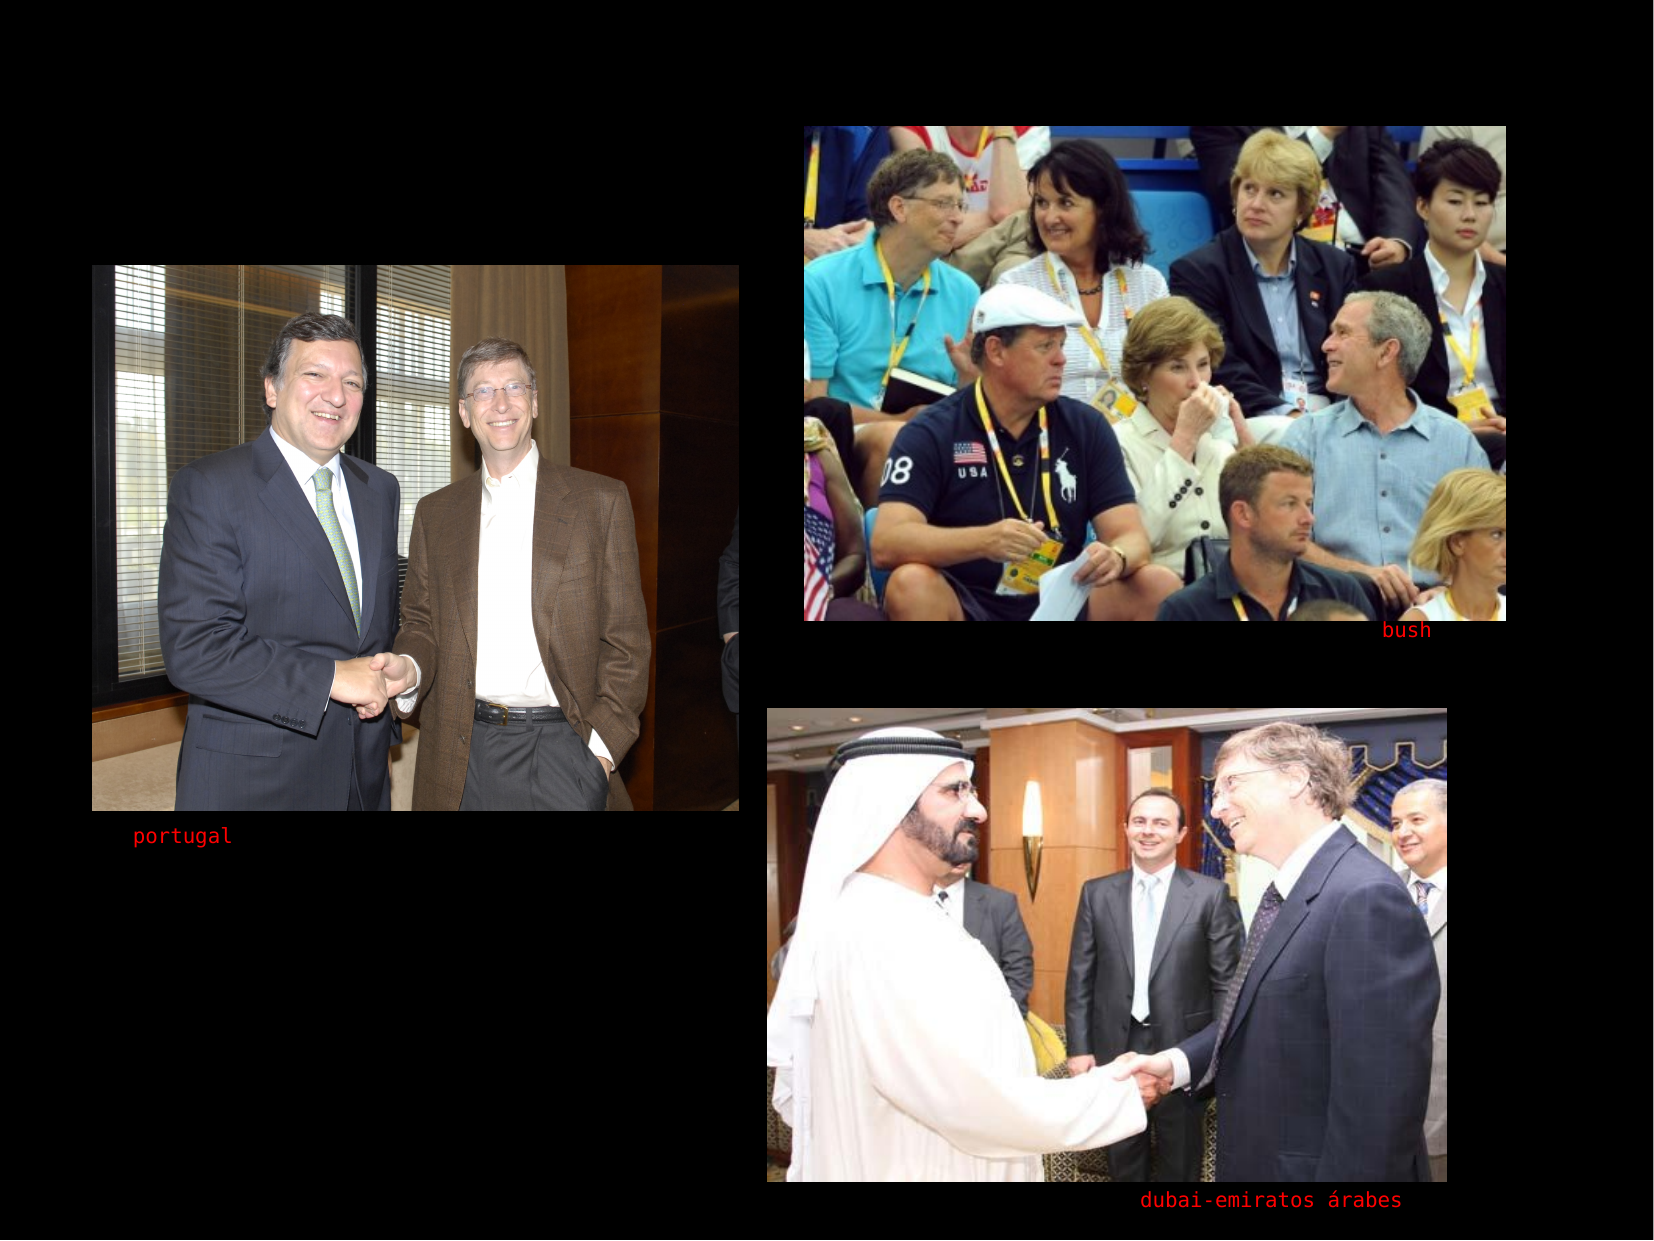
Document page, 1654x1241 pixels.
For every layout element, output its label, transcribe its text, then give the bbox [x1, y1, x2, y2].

text_box dubai-emiratos árabes [1125, 1181, 1418, 1221]
text_box bush [1367, 610, 1447, 650]
picture [92, 265, 739, 811]
picture [804, 126, 1506, 621]
picture [767, 708, 1447, 1182]
text_box portugal [118, 817, 248, 857]
